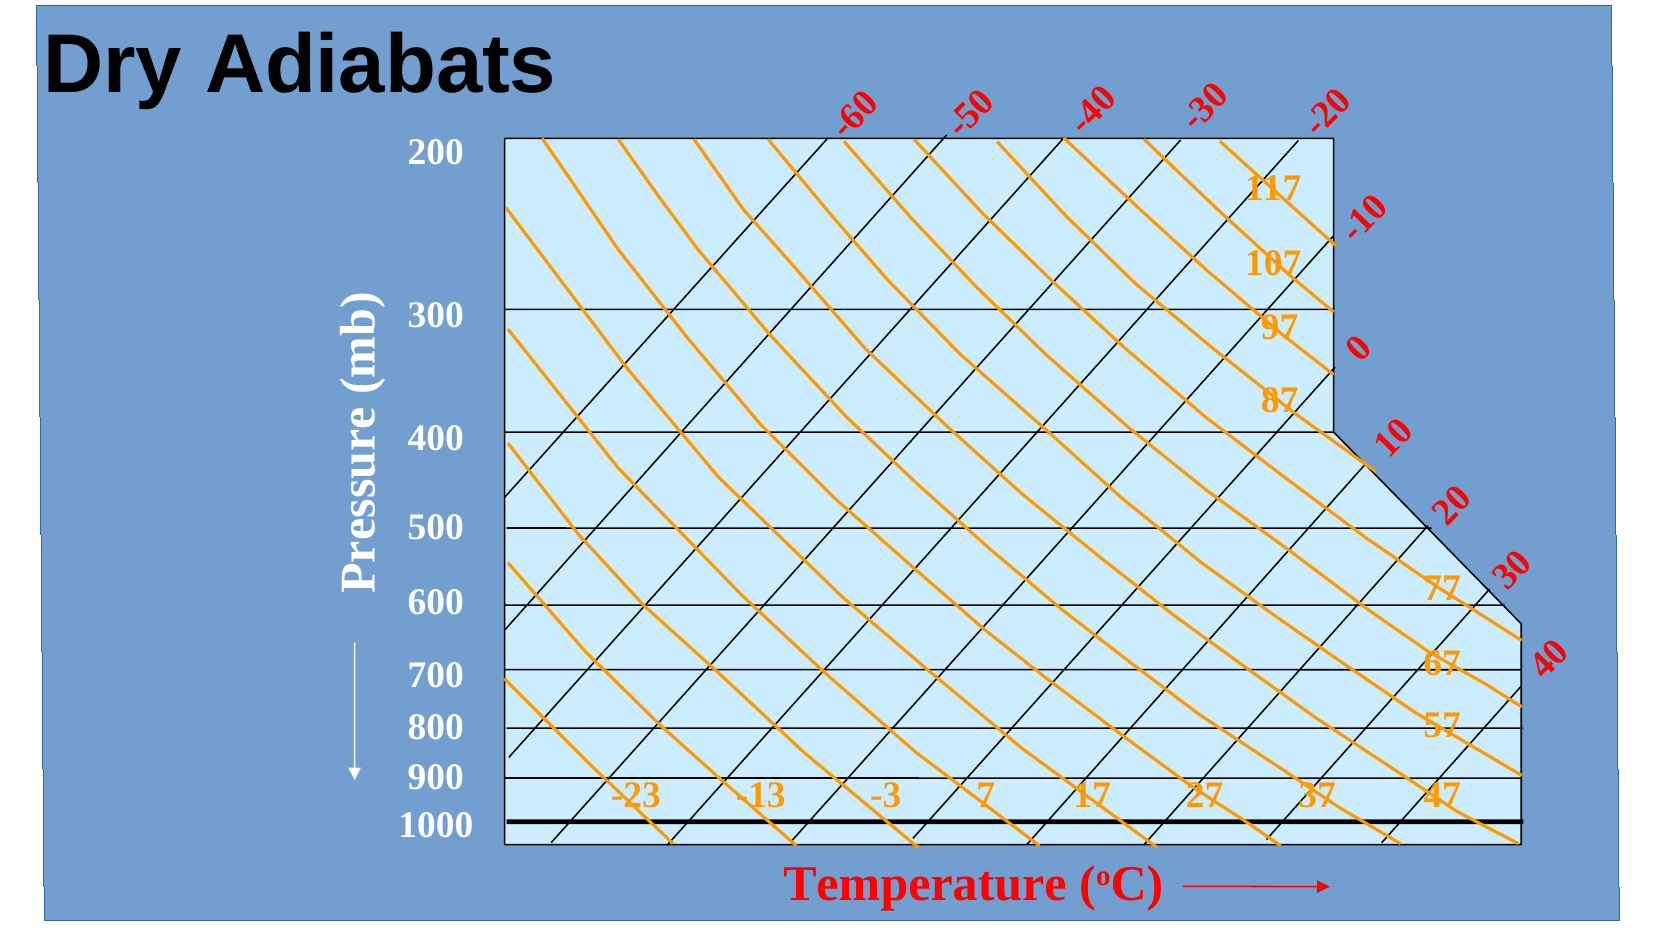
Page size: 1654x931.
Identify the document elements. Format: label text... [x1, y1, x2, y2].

text_box Pressure (mb) [317, 230, 392, 656]
text_box 800 [367, 703, 505, 755]
text_box 17 [1054, 762, 1130, 823]
text_box 107 [1229, 230, 1318, 290]
text_box 77 [1404, 555, 1480, 615]
title Dry Adiabats [0, 5, 601, 113]
text_box -13 [704, 762, 818, 823]
text_box [37, 5, 1620, 921]
text_box 57 [1404, 692, 1480, 753]
text_box 10 [1334, 378, 1448, 493]
text_box 700 [367, 642, 505, 703]
text_box 117 [1229, 155, 1318, 215]
text_box -3 [829, 762, 943, 823]
text_box 87 [1242, 367, 1317, 428]
text_box 1000 [367, 805, 505, 853]
text_box -10 [1313, 159, 1418, 273]
text_box 200 [367, 119, 505, 180]
text_box 900 [367, 755, 505, 805]
text_box 37 [1279, 762, 1355, 823]
text_box 7 [954, 762, 1017, 823]
text_box 400 [367, 405, 505, 465]
text_box 300 [367, 282, 505, 343]
text_box 500 [367, 494, 505, 555]
text_box 20 [1393, 446, 1506, 555]
text_box 600 [367, 569, 505, 630]
text_box 0 [1300, 289, 1413, 403]
text_box -60 [795, 55, 909, 170]
text_box -30 [1145, 47, 1259, 162]
text_box -23 [579, 762, 693, 823]
text_box 97 [1242, 294, 1317, 355]
text_box 67 [1404, 630, 1480, 690]
text_box -40 [1033, 51, 1147, 165]
text_box 40 [1490, 600, 1603, 714]
text_box -20 [1268, 53, 1382, 161]
text_box Temperature (oC) [729, 842, 1218, 918]
text_box 47 [1404, 762, 1480, 823]
text_box 27 [1167, 762, 1242, 823]
text_box 30 [1479, 510, 1566, 623]
text_box -50 [911, 54, 1024, 168]
